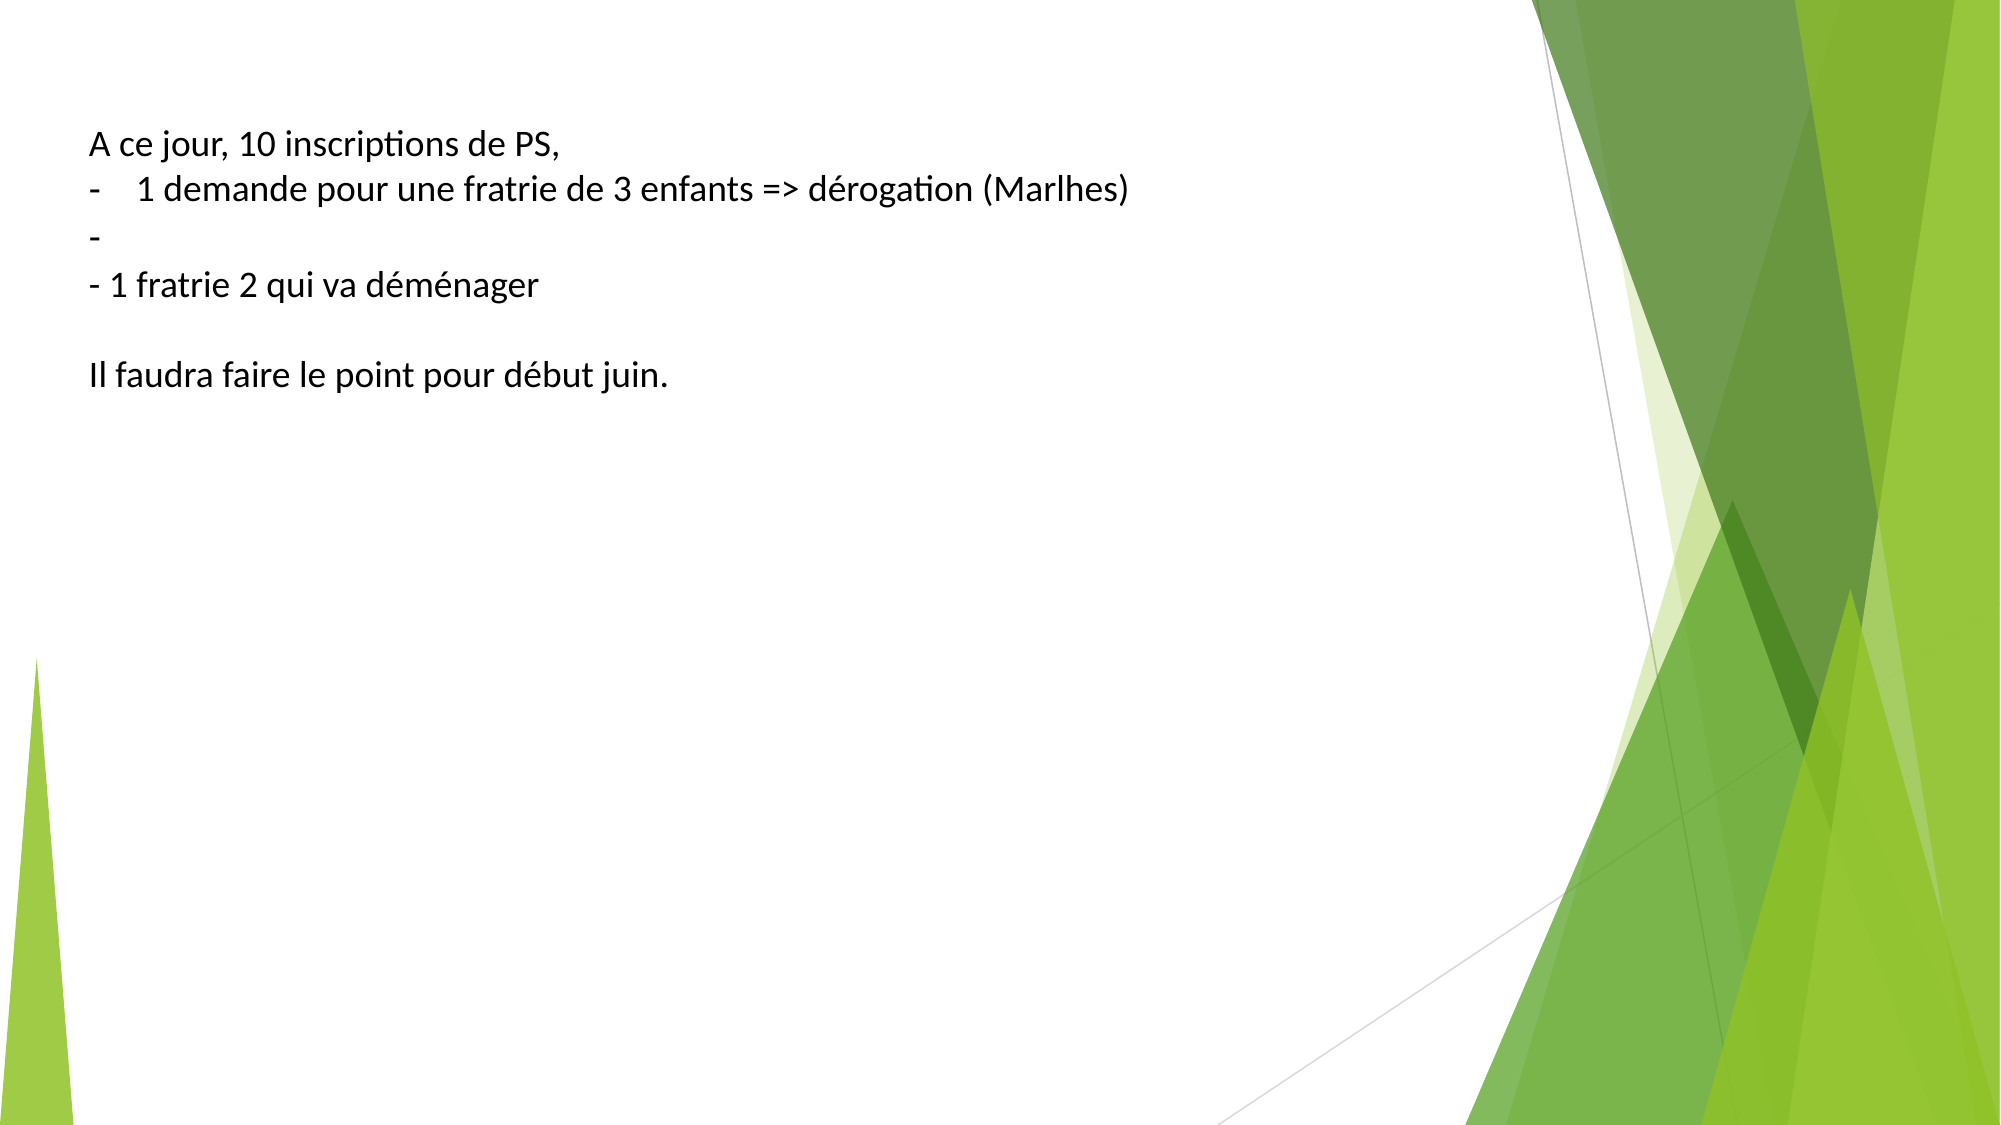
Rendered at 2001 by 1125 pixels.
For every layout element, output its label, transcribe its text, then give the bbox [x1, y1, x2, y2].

text_box A ce jour, 10 inscriptions de PS, 1 demande pour une fratrie de 3 enfants => dérogation (Marlhes) - 1 fratrie 2 qui va déménager Il faudra faire le point pour début juin. [73, 111, 1539, 491]
